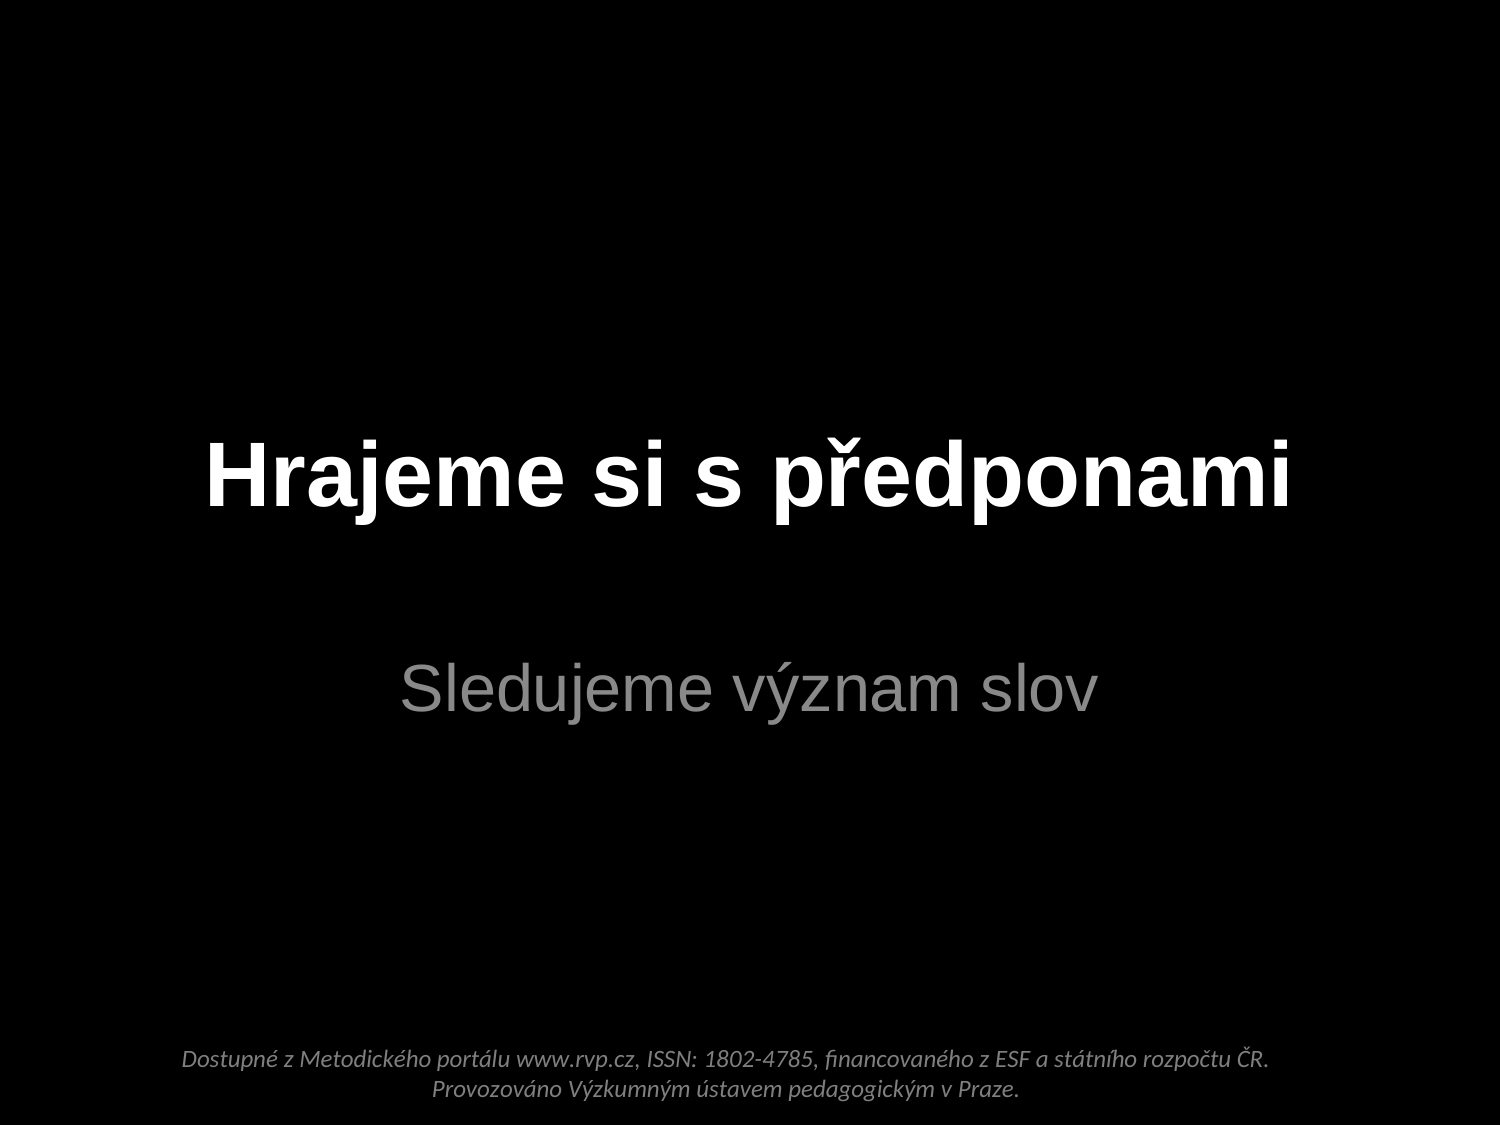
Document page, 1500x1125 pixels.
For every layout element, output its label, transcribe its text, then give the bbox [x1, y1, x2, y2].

title Hrajeme si s předponami [112, 349, 1388, 591]
text_box Sledujeme význam slov [225, 637, 1276, 926]
text_box Dostupné z Metodického portálu www.rvp.cz, ISSN: 1802-4785, financovaného z ESF a státního rozpočtu ČR. Provozováno Výzkumným ústavem pedagogickým v Praze. [105, 1042, 1348, 1103]
